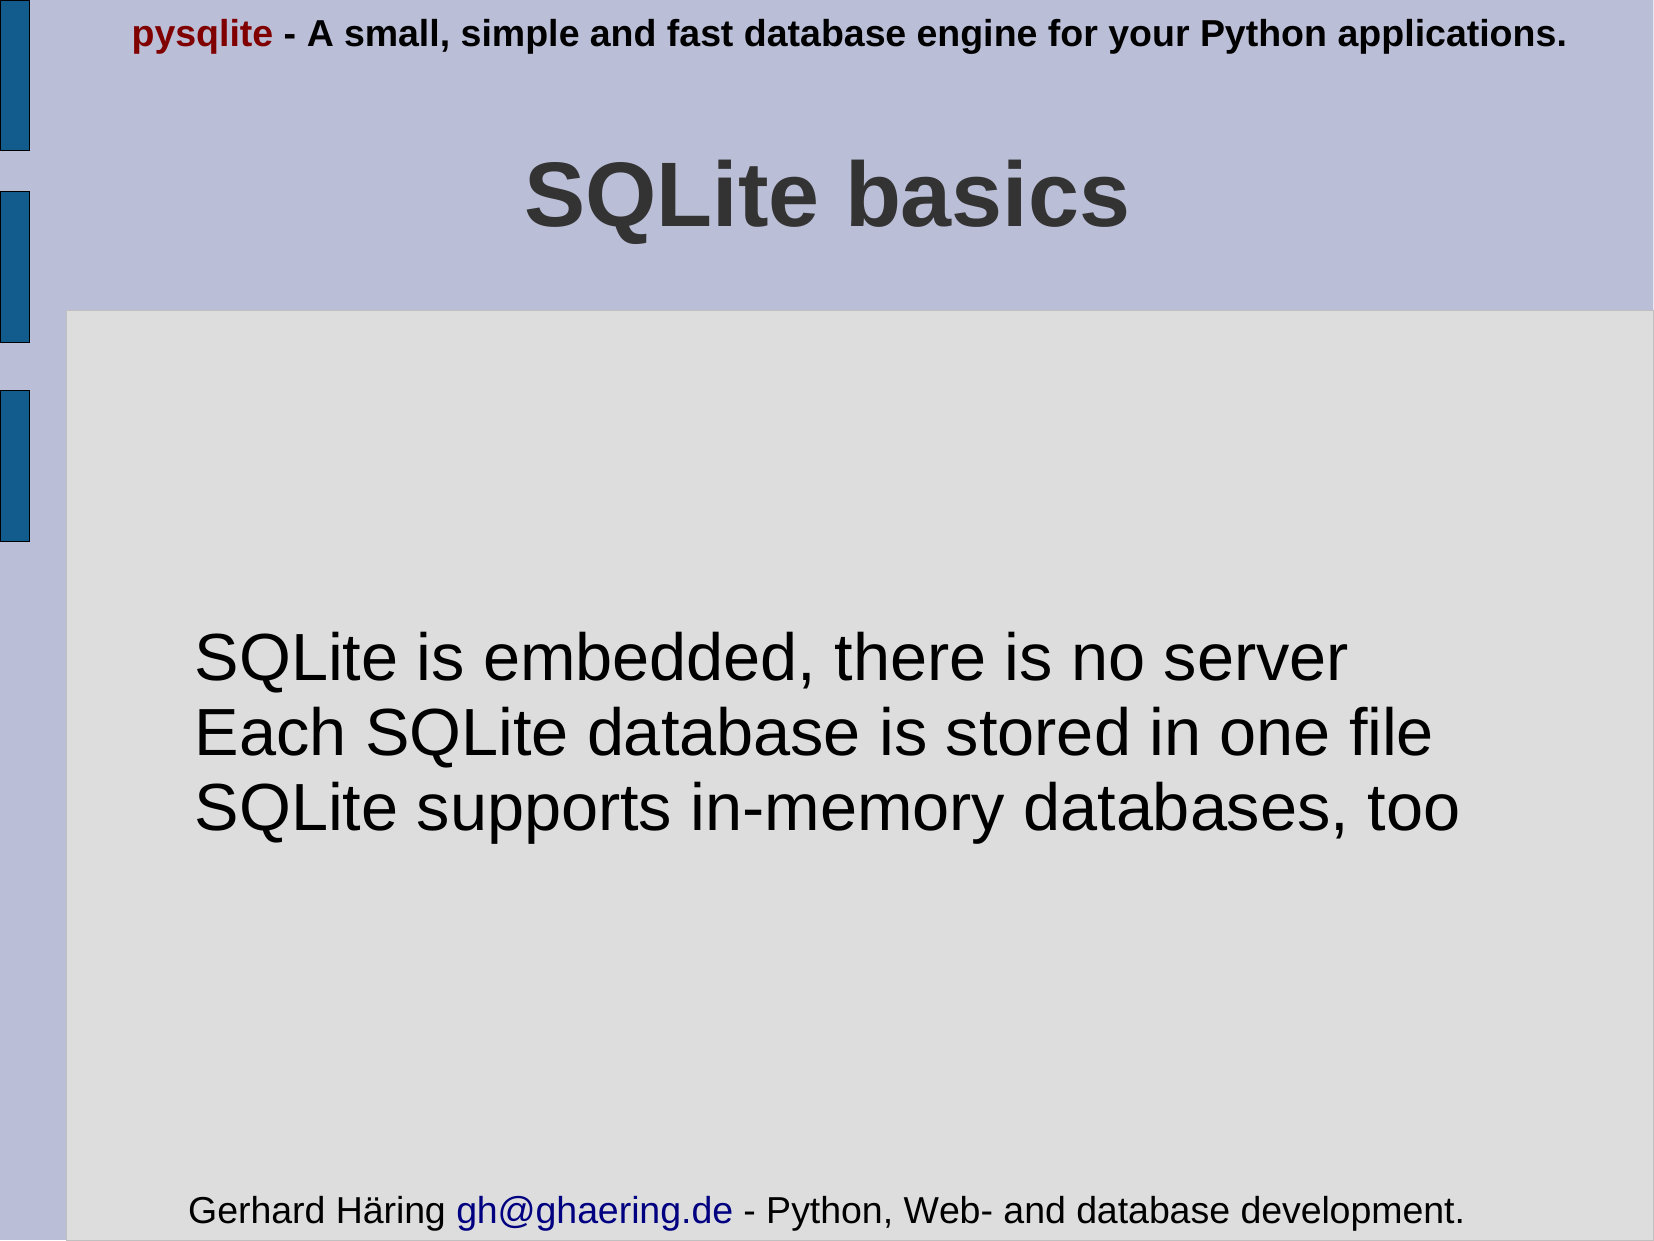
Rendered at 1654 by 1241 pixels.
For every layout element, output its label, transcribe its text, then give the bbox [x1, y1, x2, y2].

list SQLite is embedded, there is no server Each SQLite database is stored in one file SQLite supports in-memory databases, too [177, 620, 1593, 1241]
title SQLite basics [121, 91, 1534, 299]
